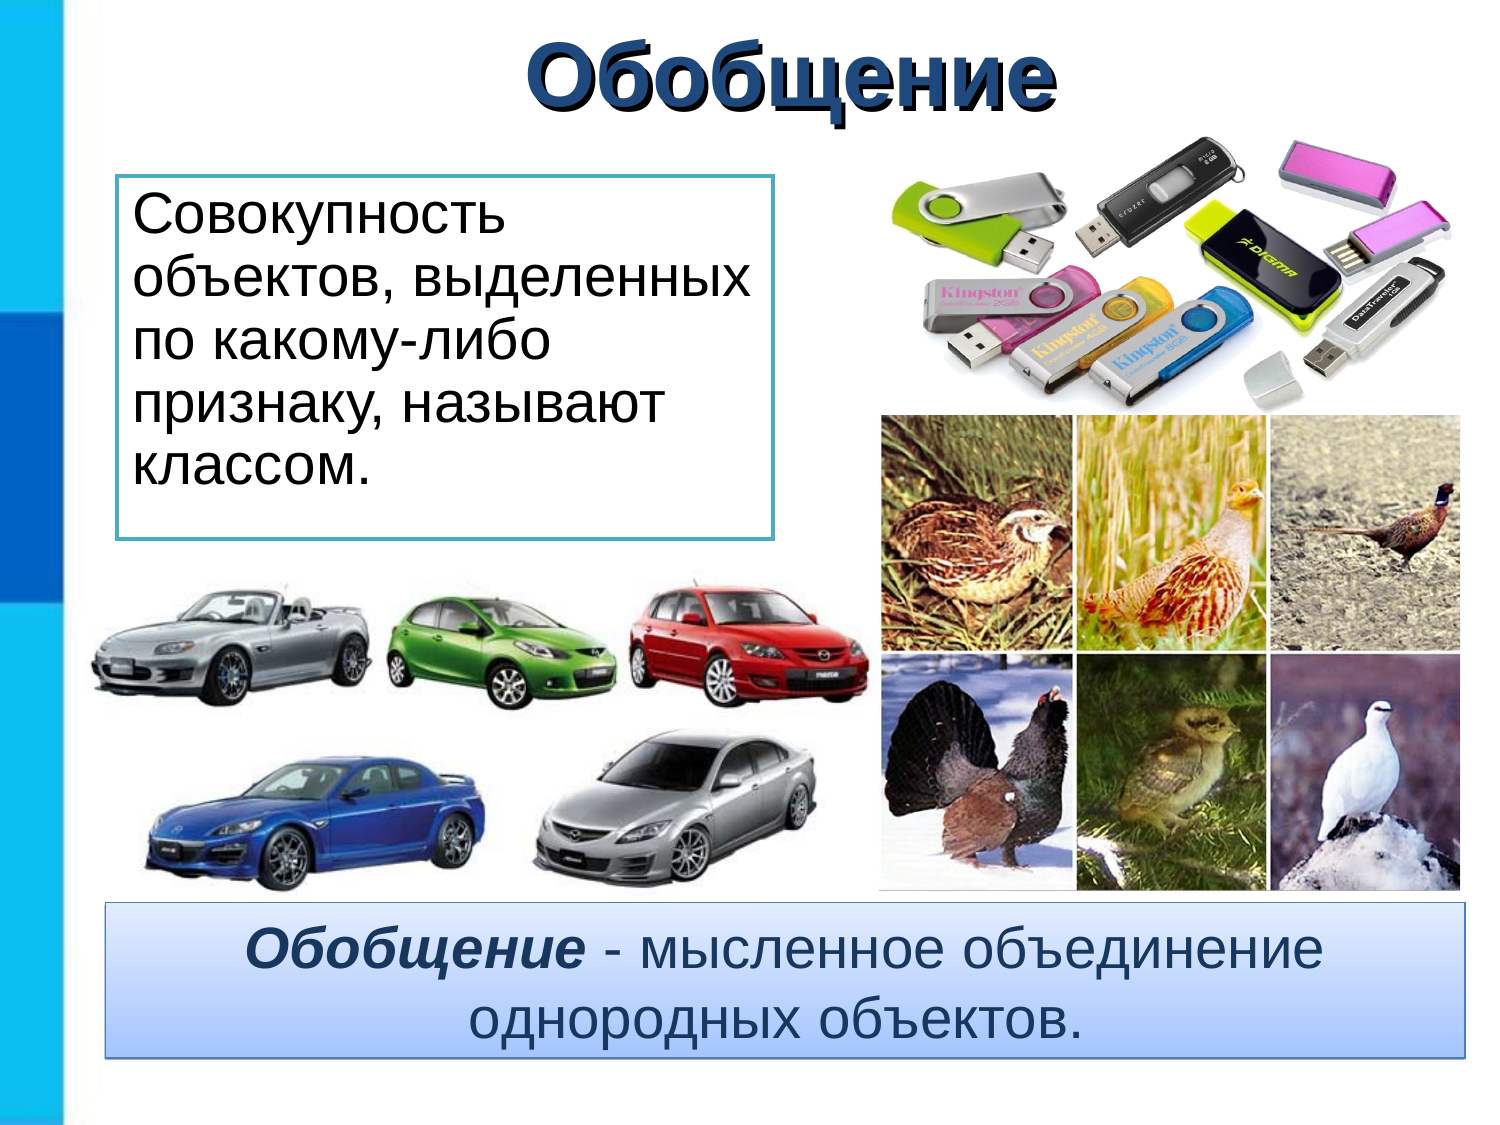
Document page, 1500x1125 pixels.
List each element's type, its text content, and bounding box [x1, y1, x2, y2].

list Совокупность объектов, выделенных по какому-либо признаку, называют классом. [117, 175, 774, 539]
title Обобщение [128, 0, 1454, 141]
text_box Обобщение - мысленное объединение однородных объектов. [105, 902, 1465, 1058]
picture [0, 0, 1500, 1125]
